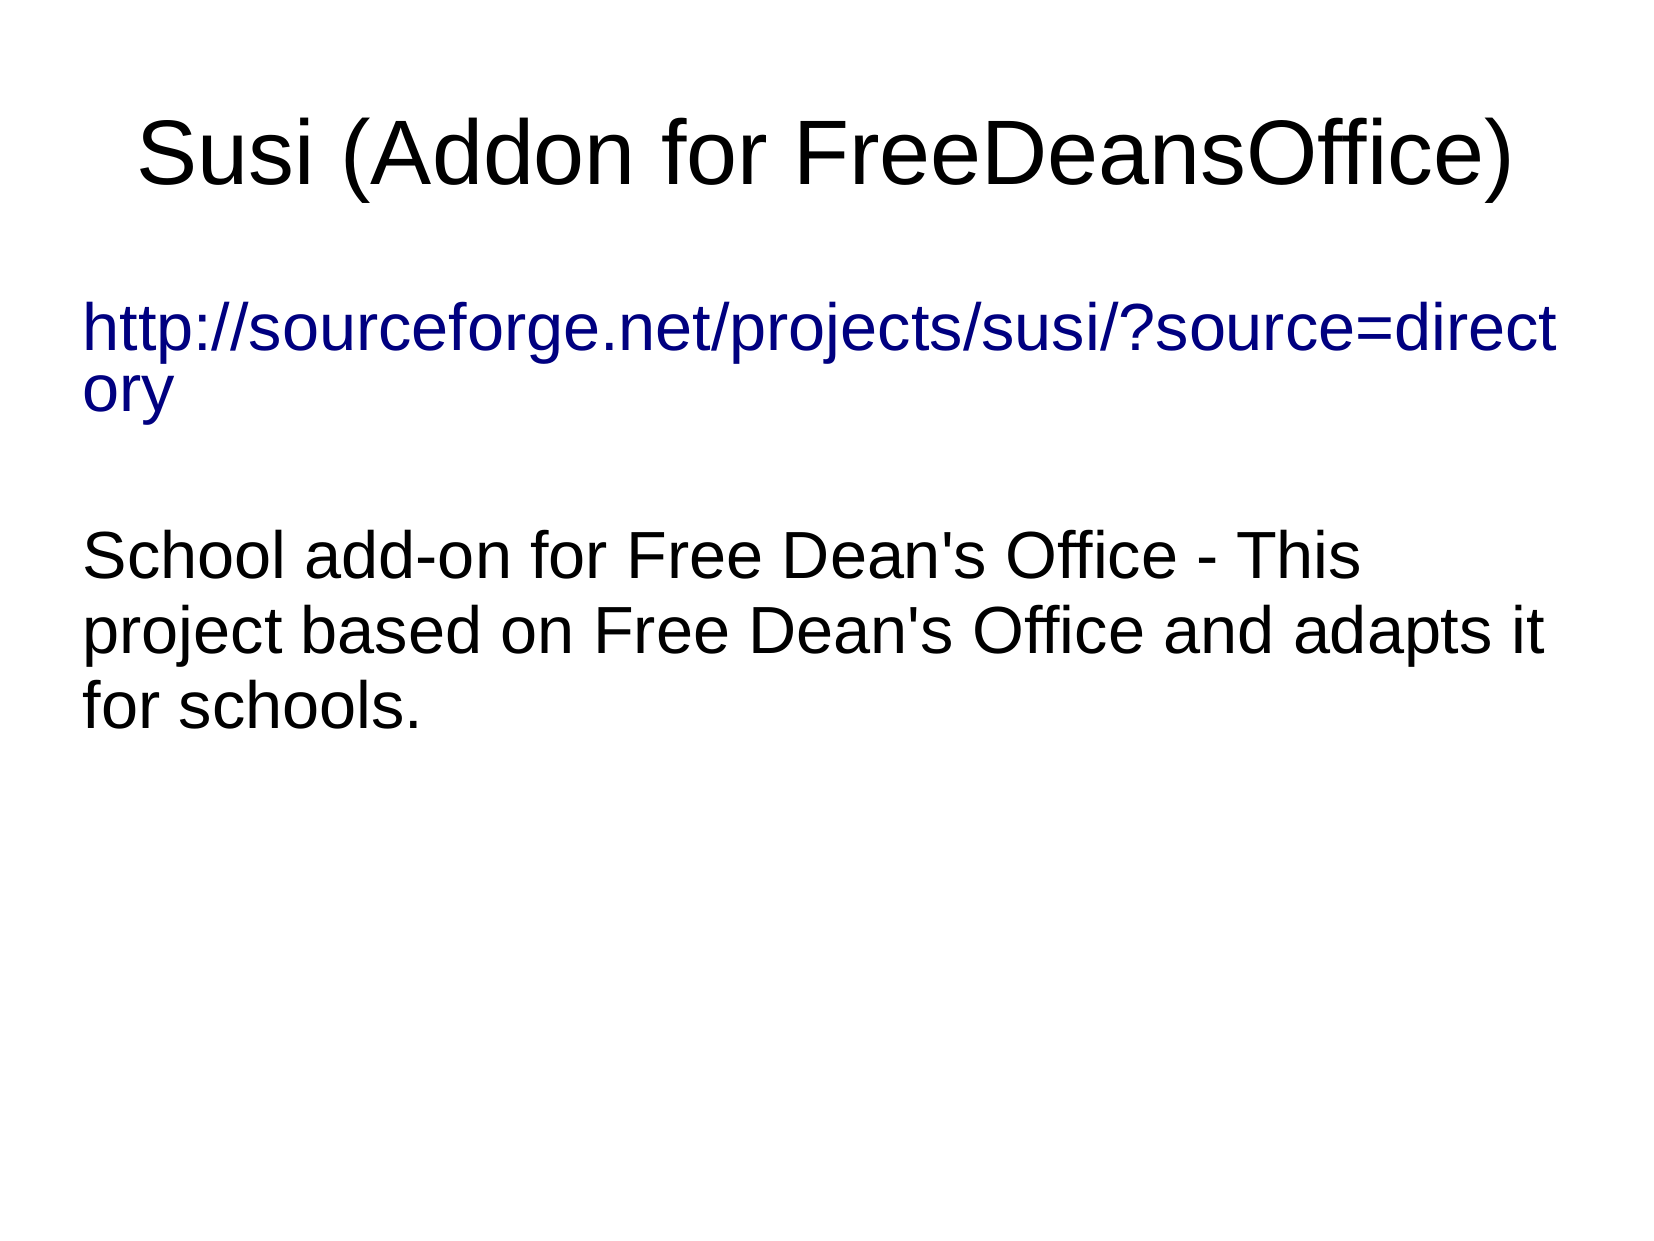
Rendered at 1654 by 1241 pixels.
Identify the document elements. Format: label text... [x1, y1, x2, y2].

title Susi (Addon for FreeDeansOffice) [82, 49, 1571, 257]
list http://sourceforge.net/projects/susi/?source=directory School add-on for Free Dean's Office - This project based on Free Dean's Office and adapts it for schools. [82, 290, 1571, 1010]
